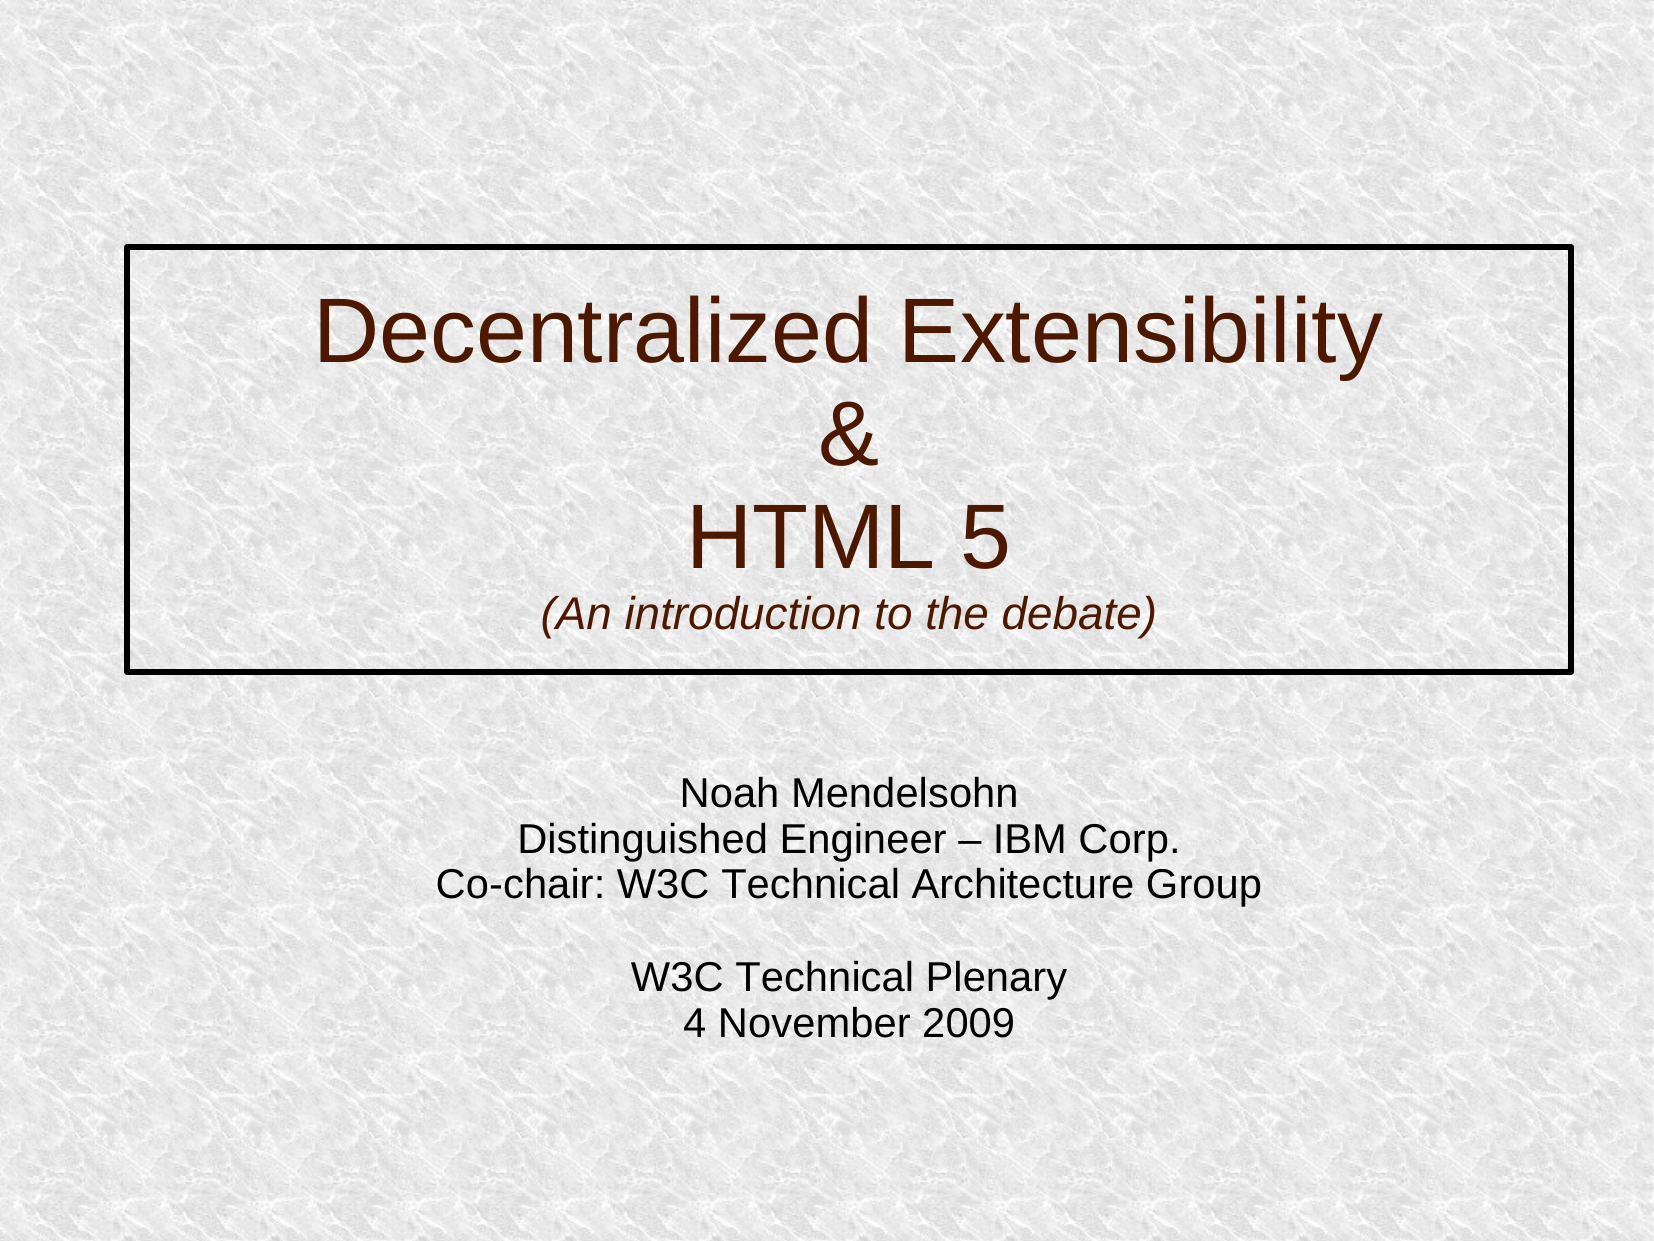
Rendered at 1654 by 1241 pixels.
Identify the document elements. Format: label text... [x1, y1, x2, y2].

title Decentralized Extensibility & HTML 5 (An introduction to the debate) [127, 247, 1572, 672]
text_box Noah Mendelsohn Distinguished Engineer – IBM Corp. Co-chair: W3C Technical Architecture Group W3C Technical Plenary 4 November 2009 [261, 769, 1437, 1071]
picture [0, 0, 1654, 1241]
